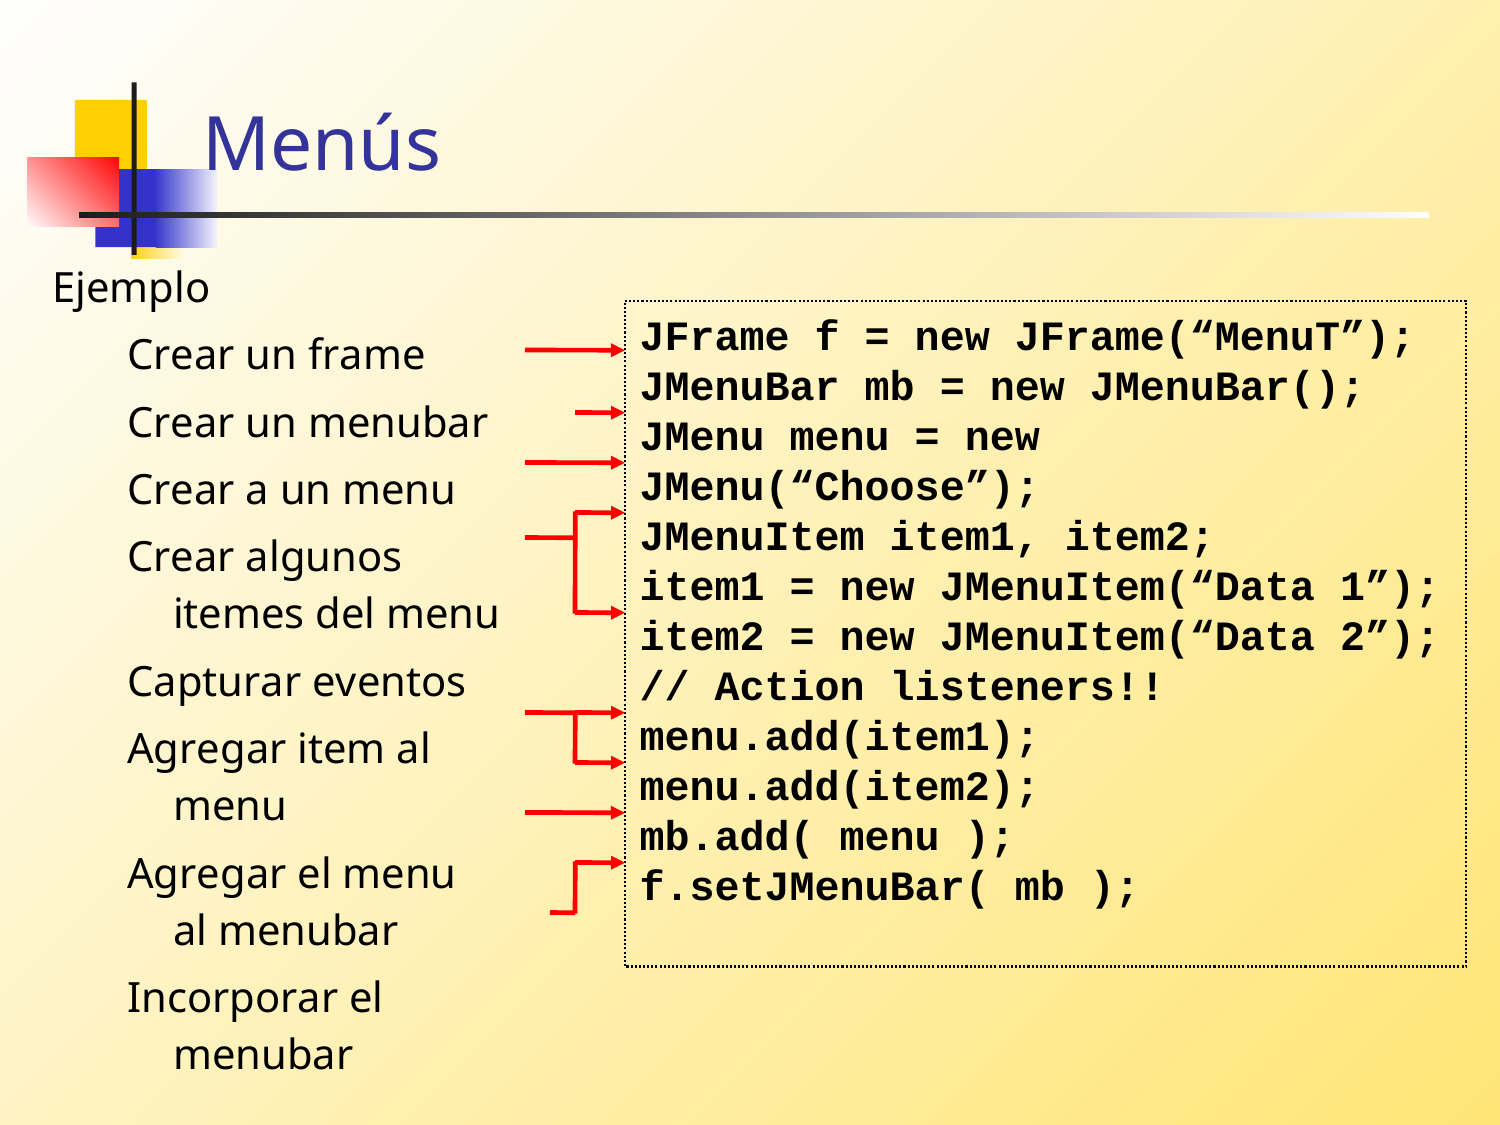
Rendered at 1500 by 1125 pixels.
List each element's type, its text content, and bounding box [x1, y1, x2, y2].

list Ejemplo Crear un frame Crear un menubar Crear a un menu Crear algunos itemes del menu Capturar eventos Agregar item al menu Agregar el menu al menubar Incorporar el menubar [37, 249, 625, 1013]
text_box JFrame f = new JFrame(“MenuT”); JMenuBar mb = new JMenuBar(); JMenu menu = new JMenu(“Choose”); JMenuItem item1, item2; item1 = new JMenuItem(“Data 1”); item2 = new JMenuItem(“Data 2”); // Action listeners!! menu.add(item1); menu.add(item2); mb.add( menu ); f.setJMenuBar( mb ); [625, 300, 1466, 967]
title Menús [187, 37, 1466, 201]
